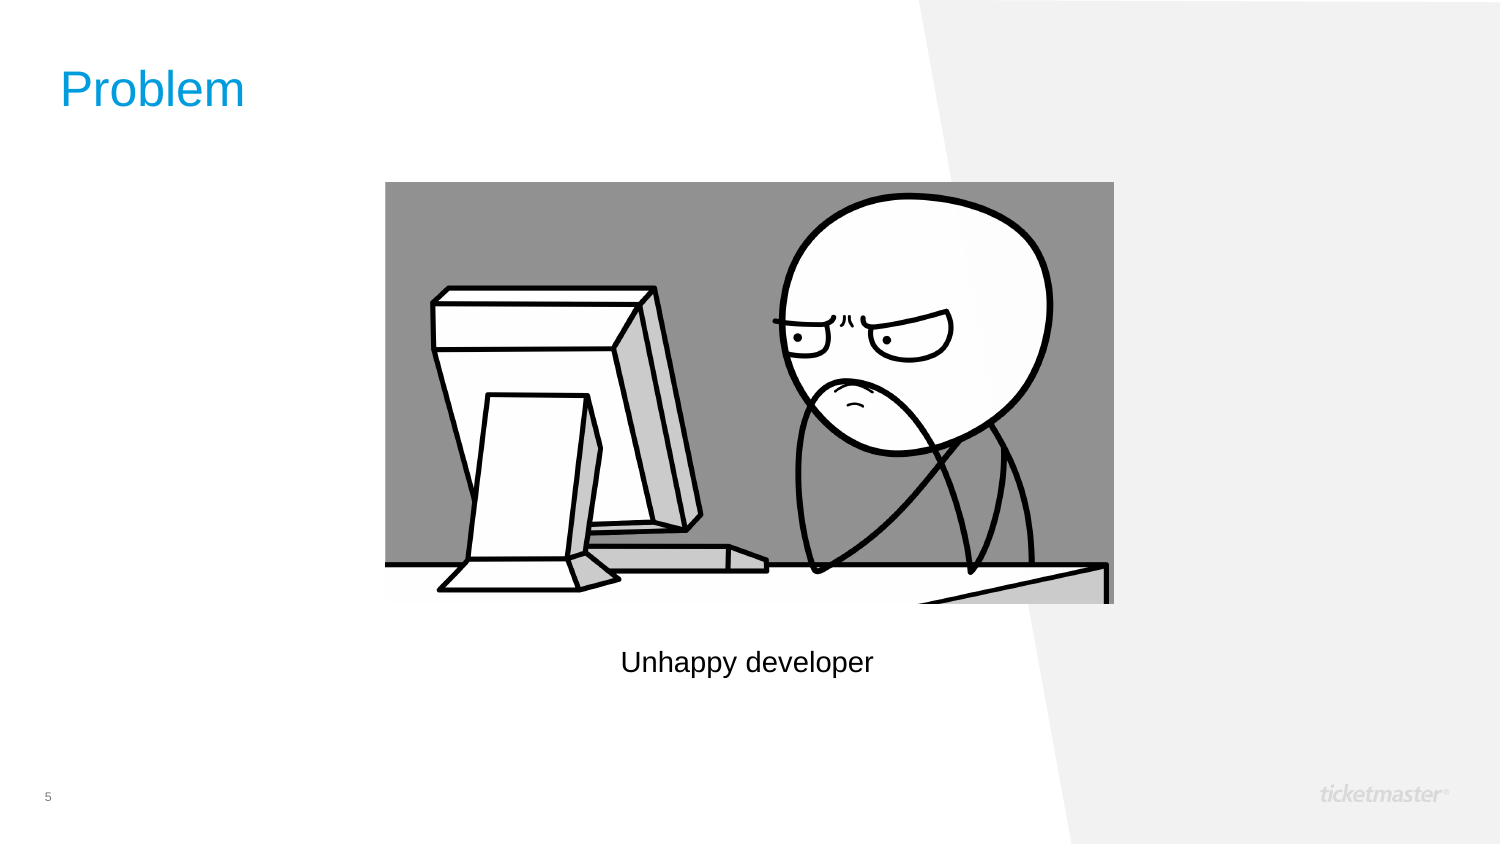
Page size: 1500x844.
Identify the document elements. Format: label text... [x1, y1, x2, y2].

text_box Unhappy developer [605, 628, 895, 704]
list Problem [44, 52, 1448, 158]
slide_number <number> [44, 788, 66, 804]
picture [1320, 784, 1449, 802]
picture [385, 182, 1114, 604]
